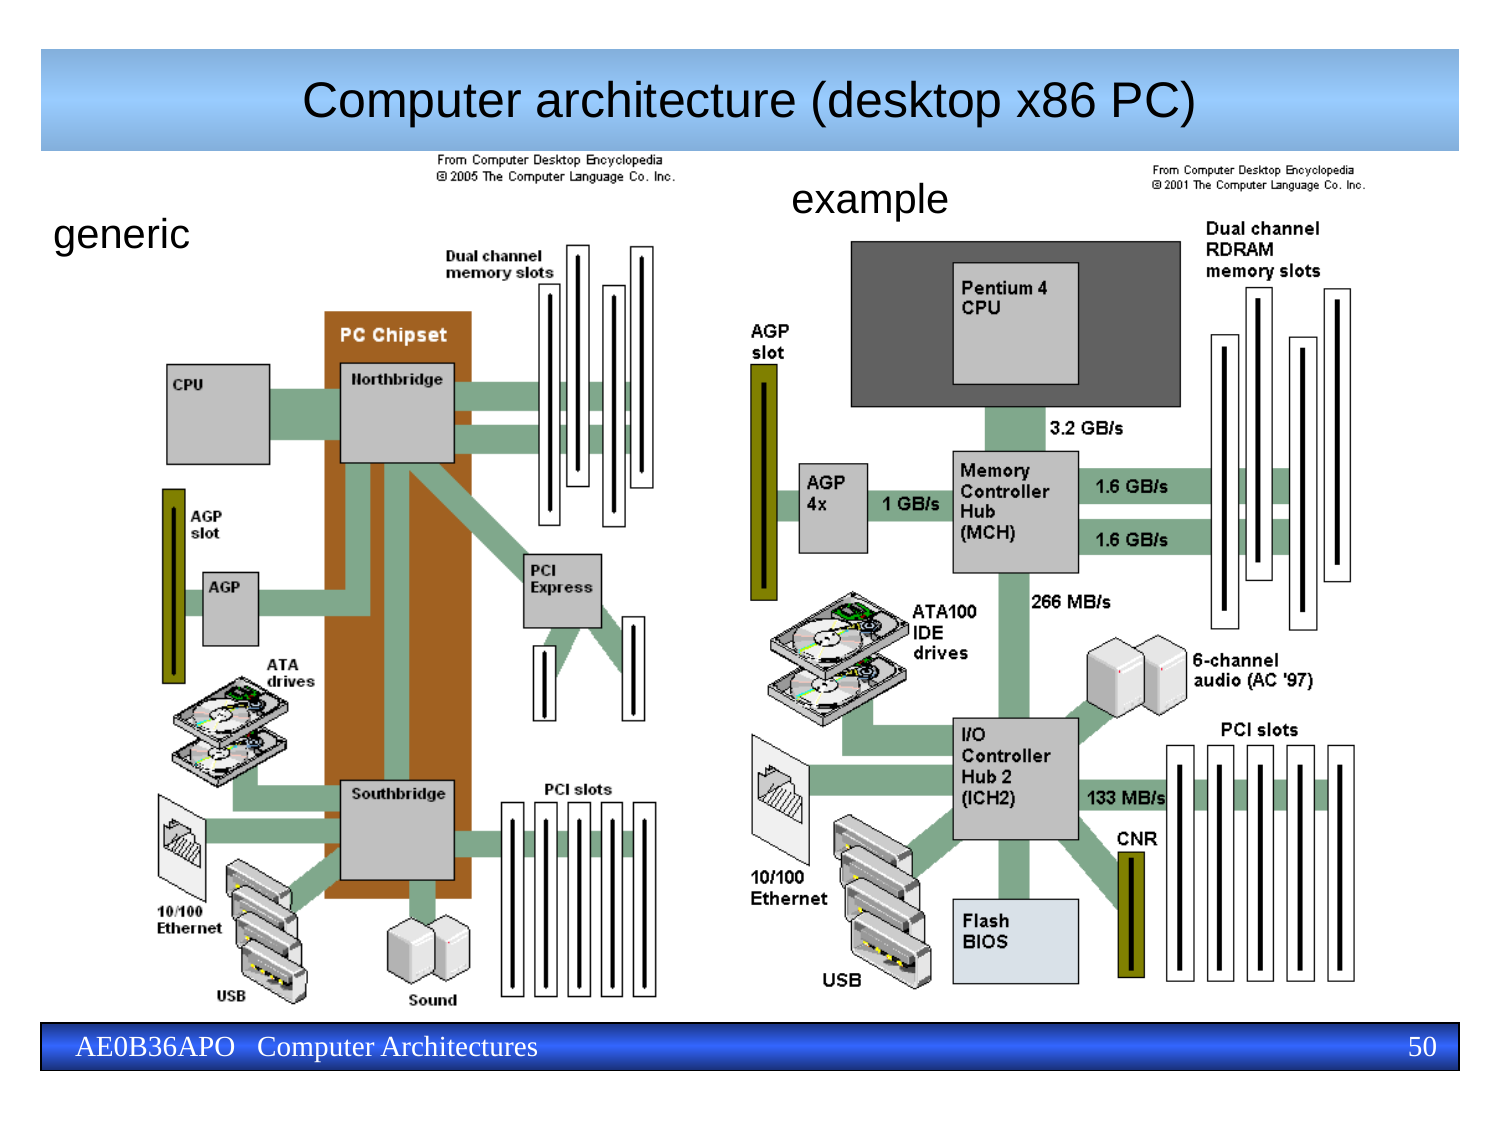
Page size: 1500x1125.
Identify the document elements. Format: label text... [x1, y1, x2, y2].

text_box example [761, 164, 1020, 230]
text_box generic [23, 199, 282, 265]
picture [738, 163, 1366, 1008]
picture [140, 152, 676, 1021]
title Computer architecture (desktop x86 PC) [41, 49, 1459, 151]
